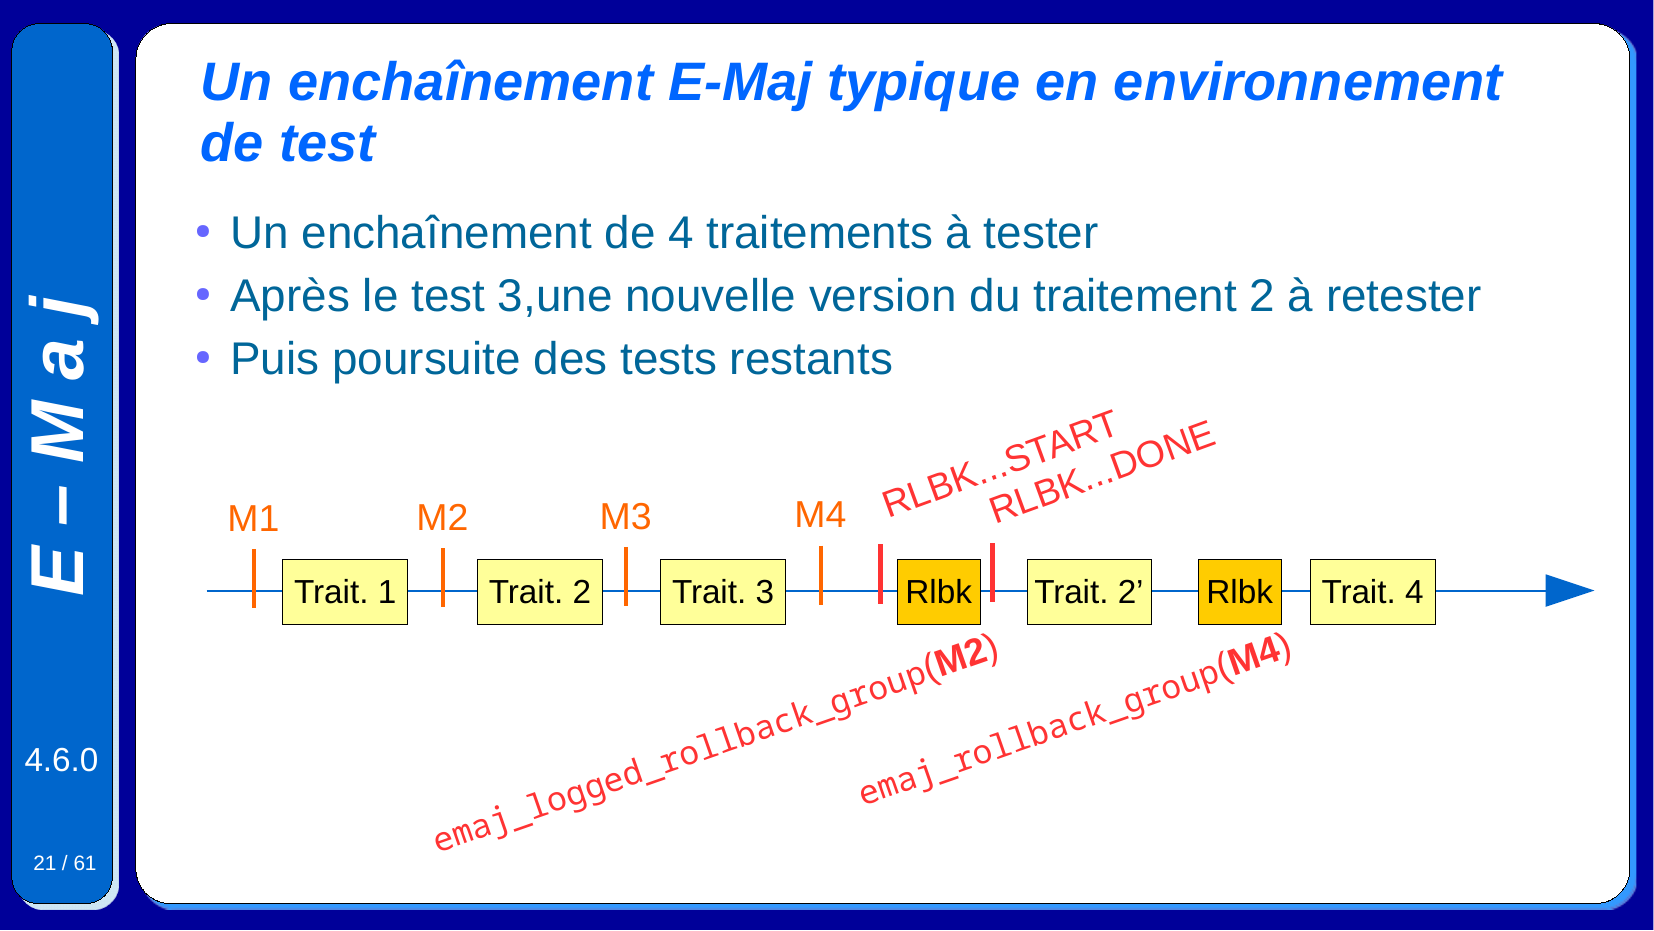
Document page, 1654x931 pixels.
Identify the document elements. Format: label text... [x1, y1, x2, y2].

text_box emaj_logged_rollback_group(M2) [409, 610, 1025, 884]
text_box Rlbk [1198, 559, 1282, 625]
text_box Rlbk [897, 559, 981, 625]
text_box M1 [212, 490, 295, 547]
list Un enchaînement de 4 traitements à tester Après le test 3,une nouvelle version du traitement 2 à retester Puis poursuite des tests restants [177, 206, 1587, 385]
text_box Trait. 2’ [1027, 559, 1152, 625]
text_box M3 [584, 487, 667, 545]
text_box RLBK...START [860, 389, 1137, 539]
title Un enchaînement E-Maj typique en environnement de test [200, 34, 1575, 191]
text_box Trait. 3 [660, 559, 786, 625]
text_box Trait. 2 [477, 559, 603, 625]
text_box M2 [401, 488, 484, 546]
text_box RLBK...DONE [967, 399, 1238, 545]
text_box M4 [779, 486, 862, 544]
text_box emaj_rollback_group(M4) [834, 609, 1318, 837]
text_box Trait. 1 [282, 559, 408, 625]
text_box Trait. 4 [1310, 559, 1436, 625]
